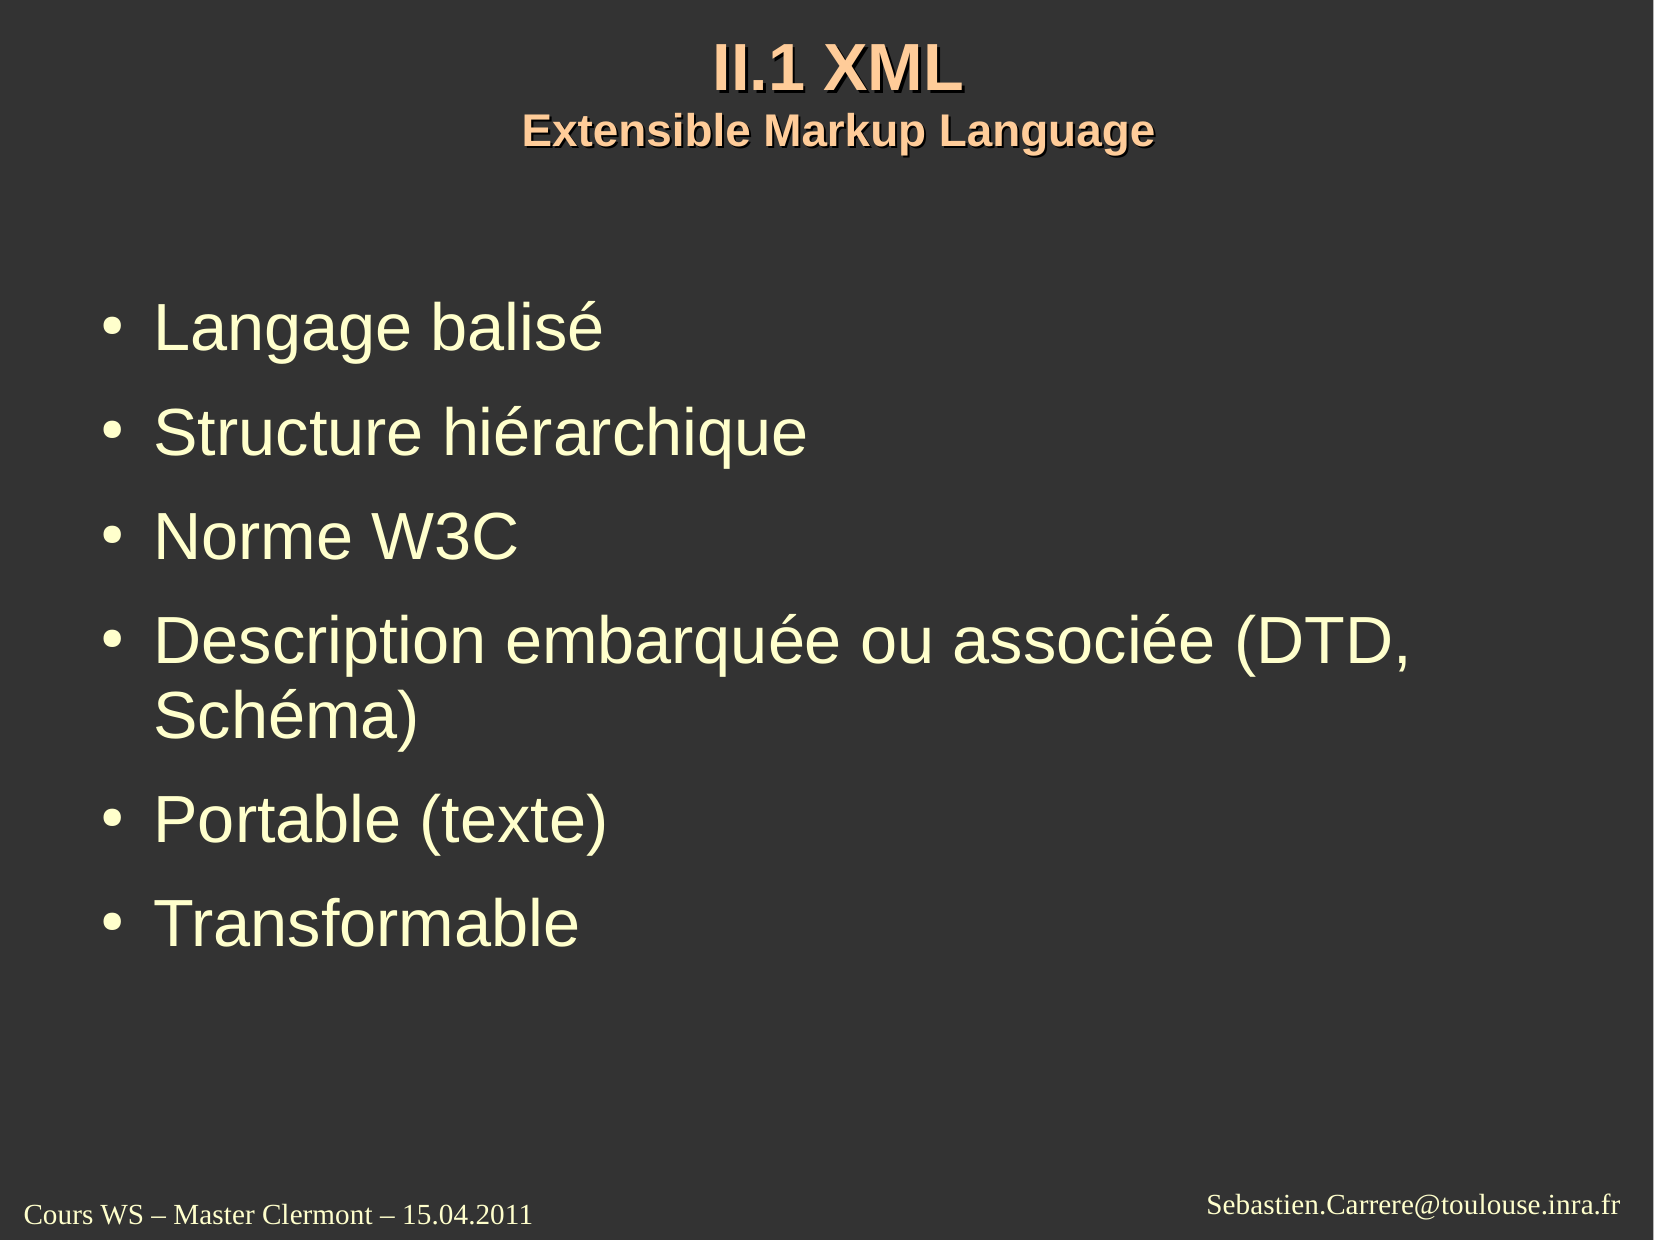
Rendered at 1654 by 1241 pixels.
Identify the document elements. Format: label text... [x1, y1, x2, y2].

list Langage balisé Structure hiérarchique Norme W3C Description embarquée ou associée (DTD, Schéma) Portable (texte) Transformable [82, 290, 1571, 1109]
title II.1 XML Extensible Markup Language [82, 29, 1595, 158]
